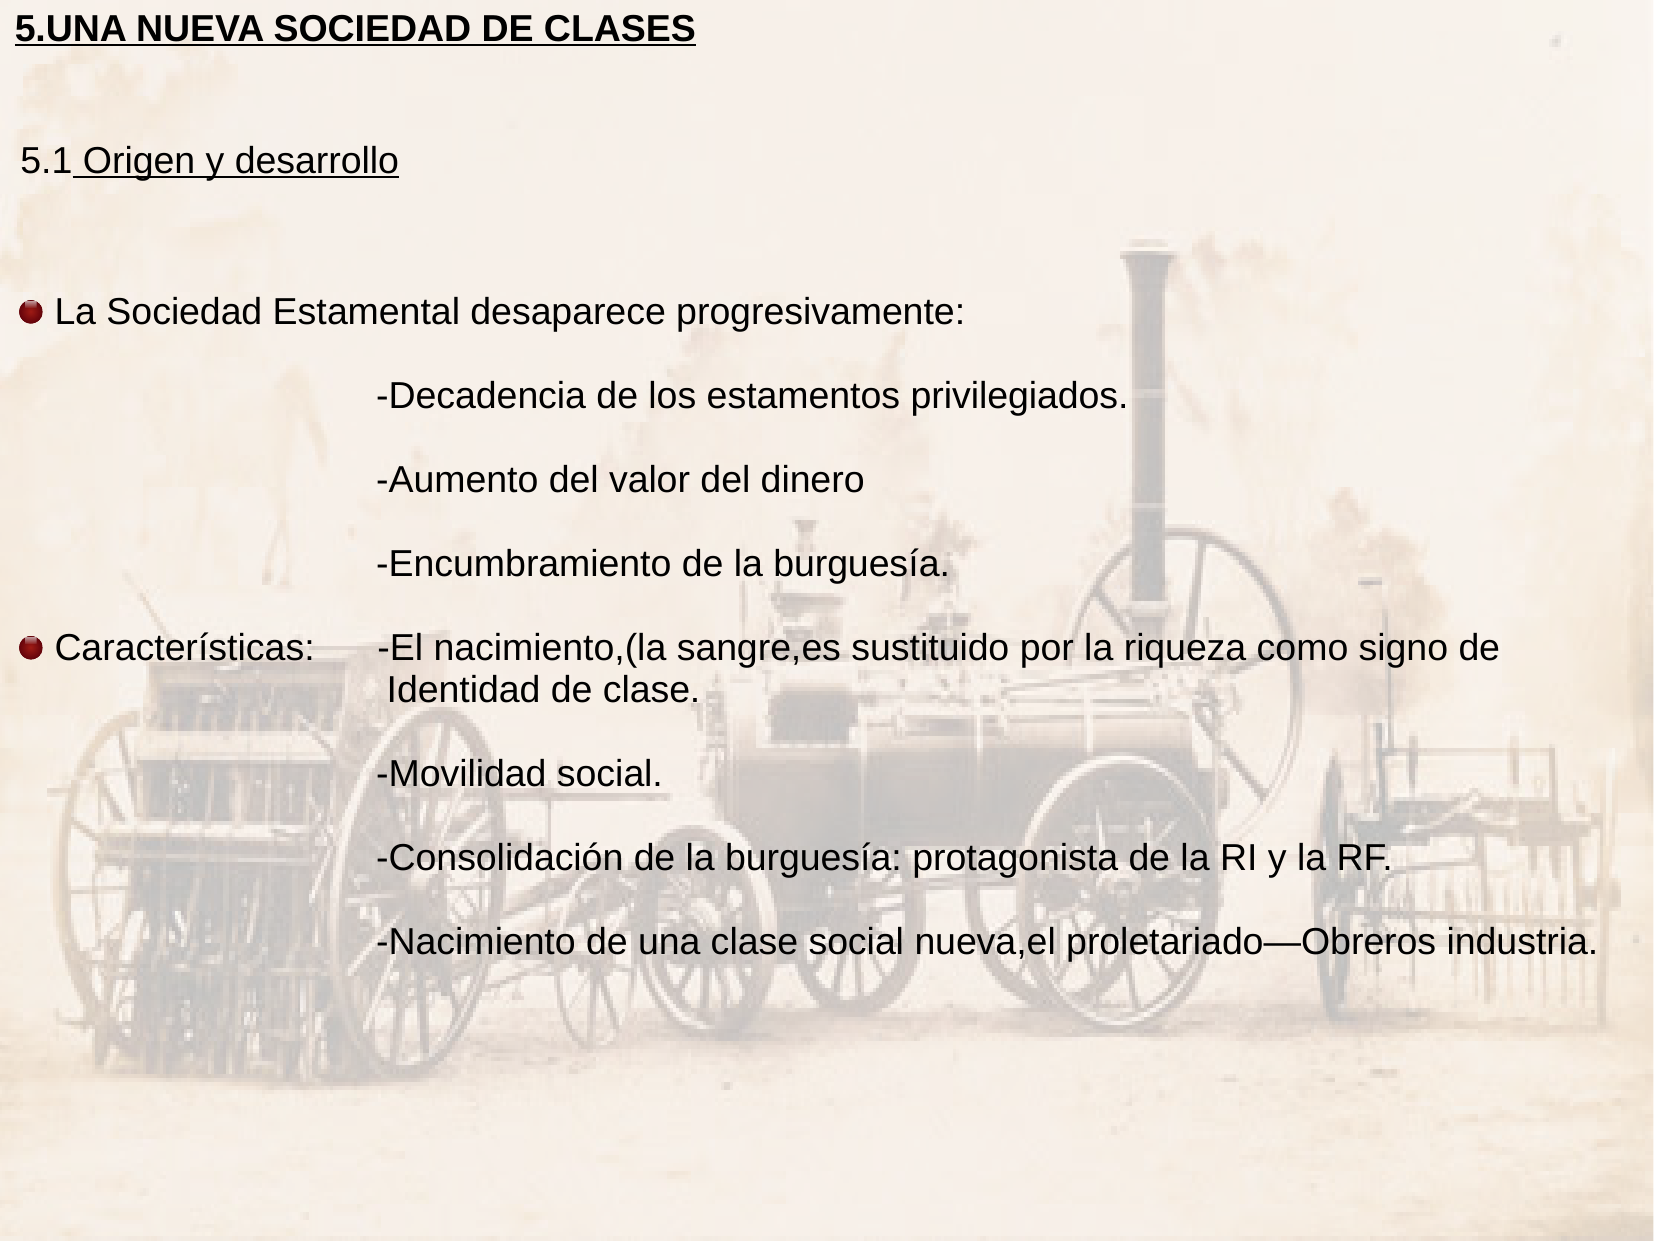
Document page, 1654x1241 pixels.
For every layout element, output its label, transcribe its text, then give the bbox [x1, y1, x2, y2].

text_box La Sociedad Estamental desaparece progresivamente: -Decadencia de los estamentos privilegiados. -Aumento del valor del dinero -Encumbramiento de la burguesía. Características: -El nacimiento,(la sangre,es sustituido por la riqueza como signo de Identidad de clase. -Movilidad social. -Consolidación de la burguesía: protagonista de la RI y la RF. -Nacimiento de una clase social nueva,el proletariado—Obreros industria. [4, 283, 1614, 1056]
text_box 5.UNA NUEVA SOCIEDAD DE CLASES [0, 0, 707, 59]
picture [0, 0, 1654, 1241]
text_box 5.1 Origen y desarrollo [5, 132, 414, 189]
